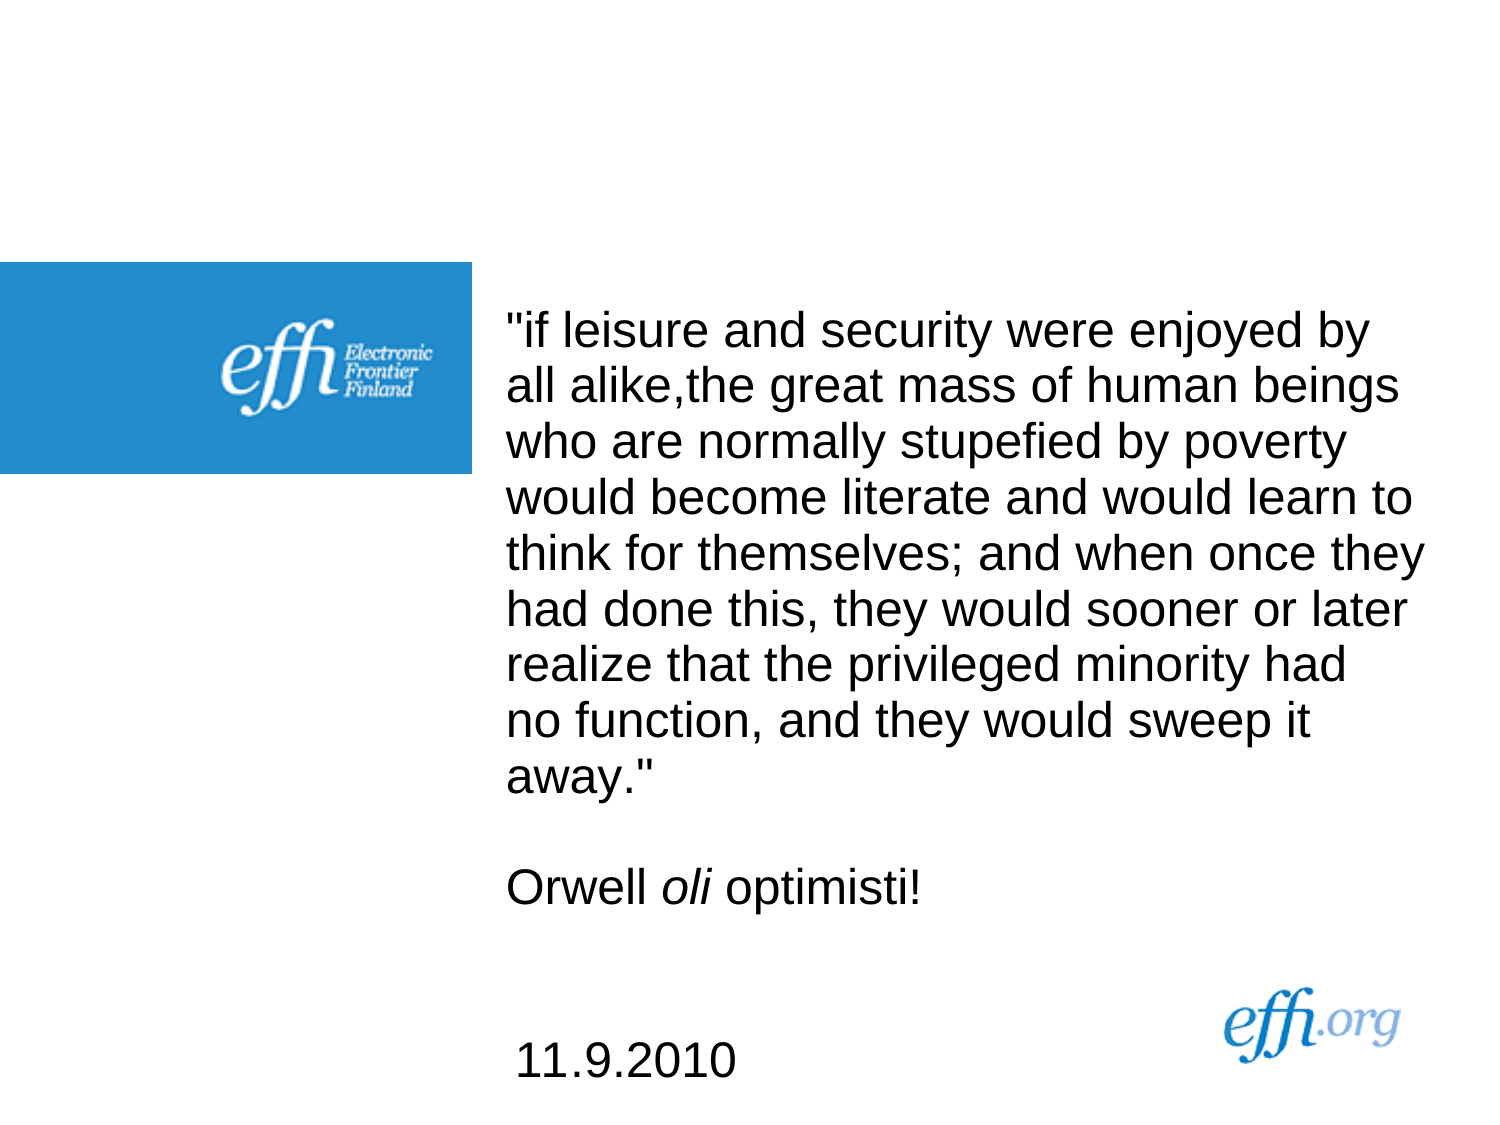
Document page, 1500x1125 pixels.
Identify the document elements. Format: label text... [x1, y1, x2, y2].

picture [1224, 987, 1401, 1064]
picture [0, 262, 472, 474]
text_box "if leisure and security were enjoyed by all alike,the great mass of human beings who are normally stupefied by poverty would become literate and would learn to think for themselves; and when once they had done this, they would sooner or later realize that the privileged minority had no function, and they would sweep it away." Orwell oli optimisti! [491, 295, 1447, 945]
